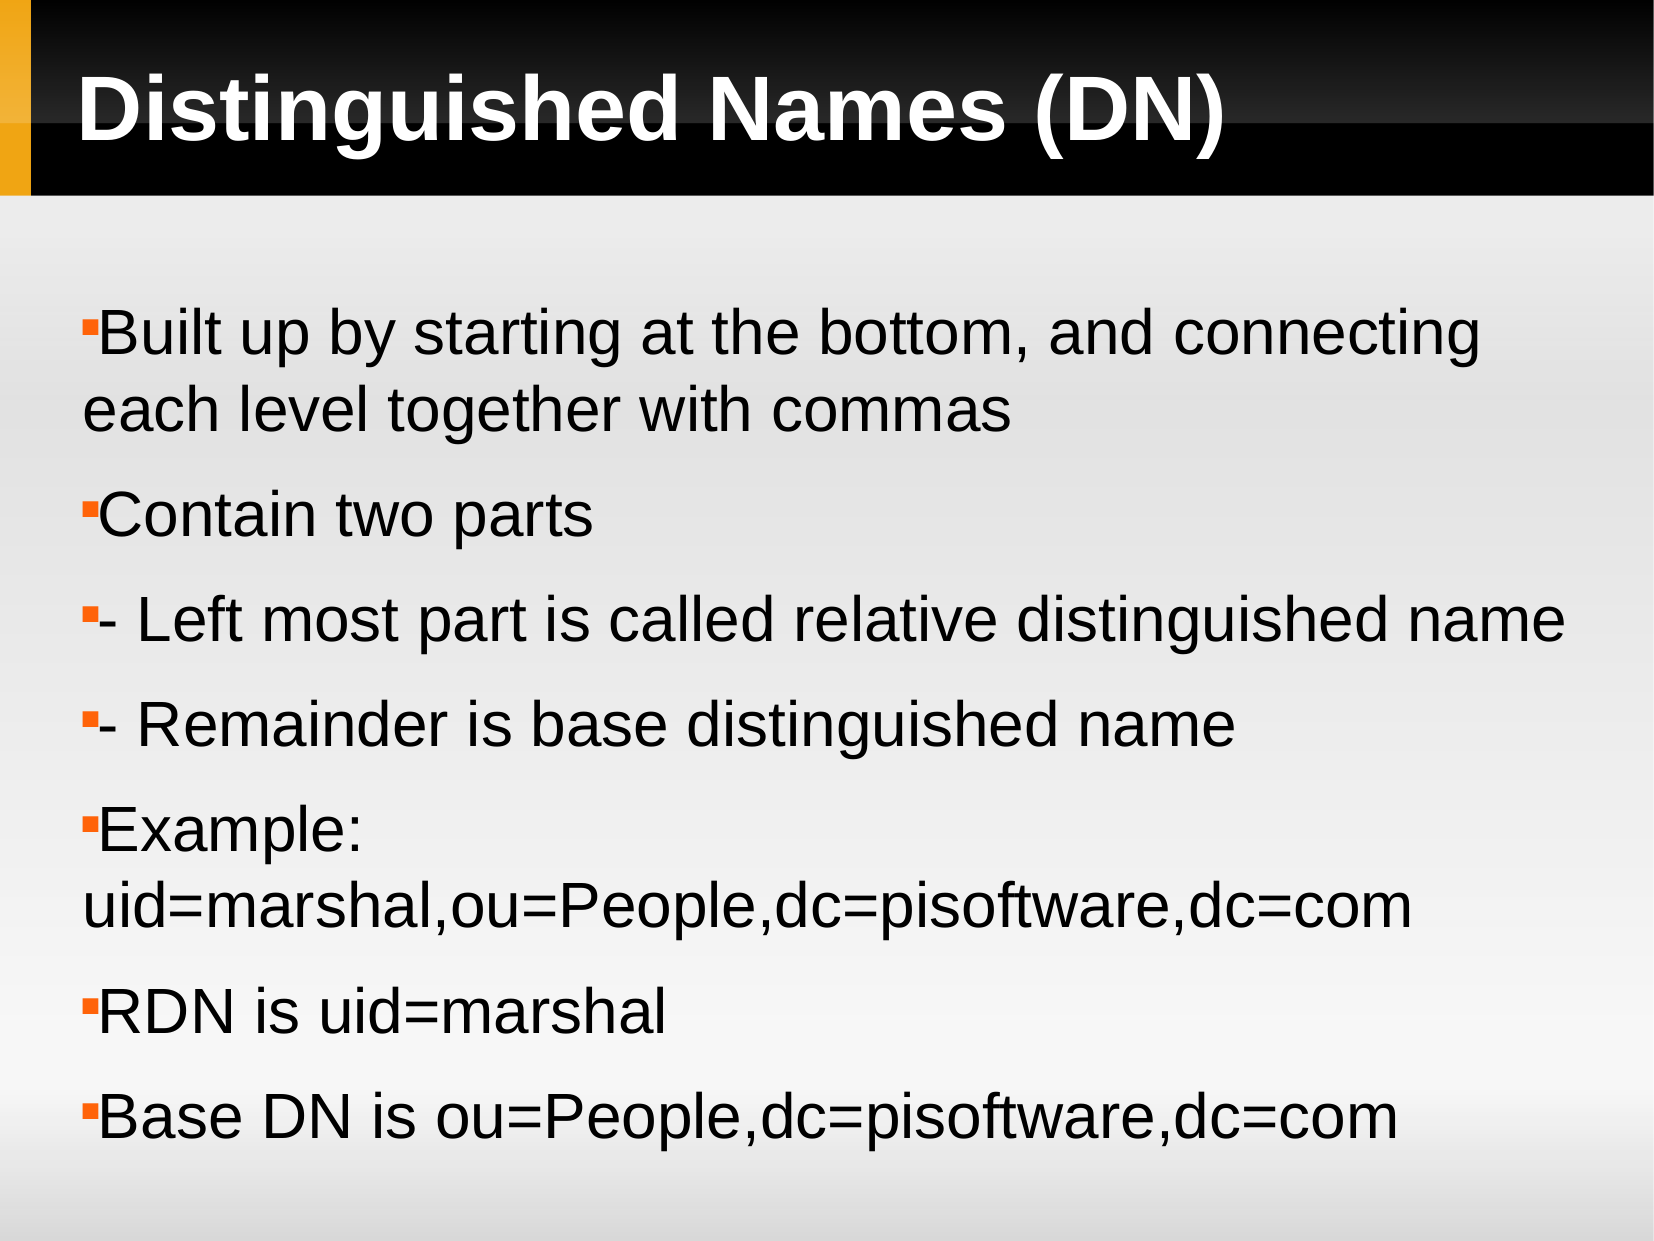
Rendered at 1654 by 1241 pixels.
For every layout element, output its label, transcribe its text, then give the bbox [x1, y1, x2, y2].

list Built up by starting at the bottom, and connecting each level together with commas Contain two parts - Left most part is called relative distinguished name - Remainder is base distinguished name Example: uid=marshal,ou=People,dc=pisoftware,dc=com RDN is uid=marshal Base DN is ou=People,dc=pisoftware,dc=com [82, 290, 1571, 1216]
title Distinguished Names (DN) [76, 7, 1565, 200]
